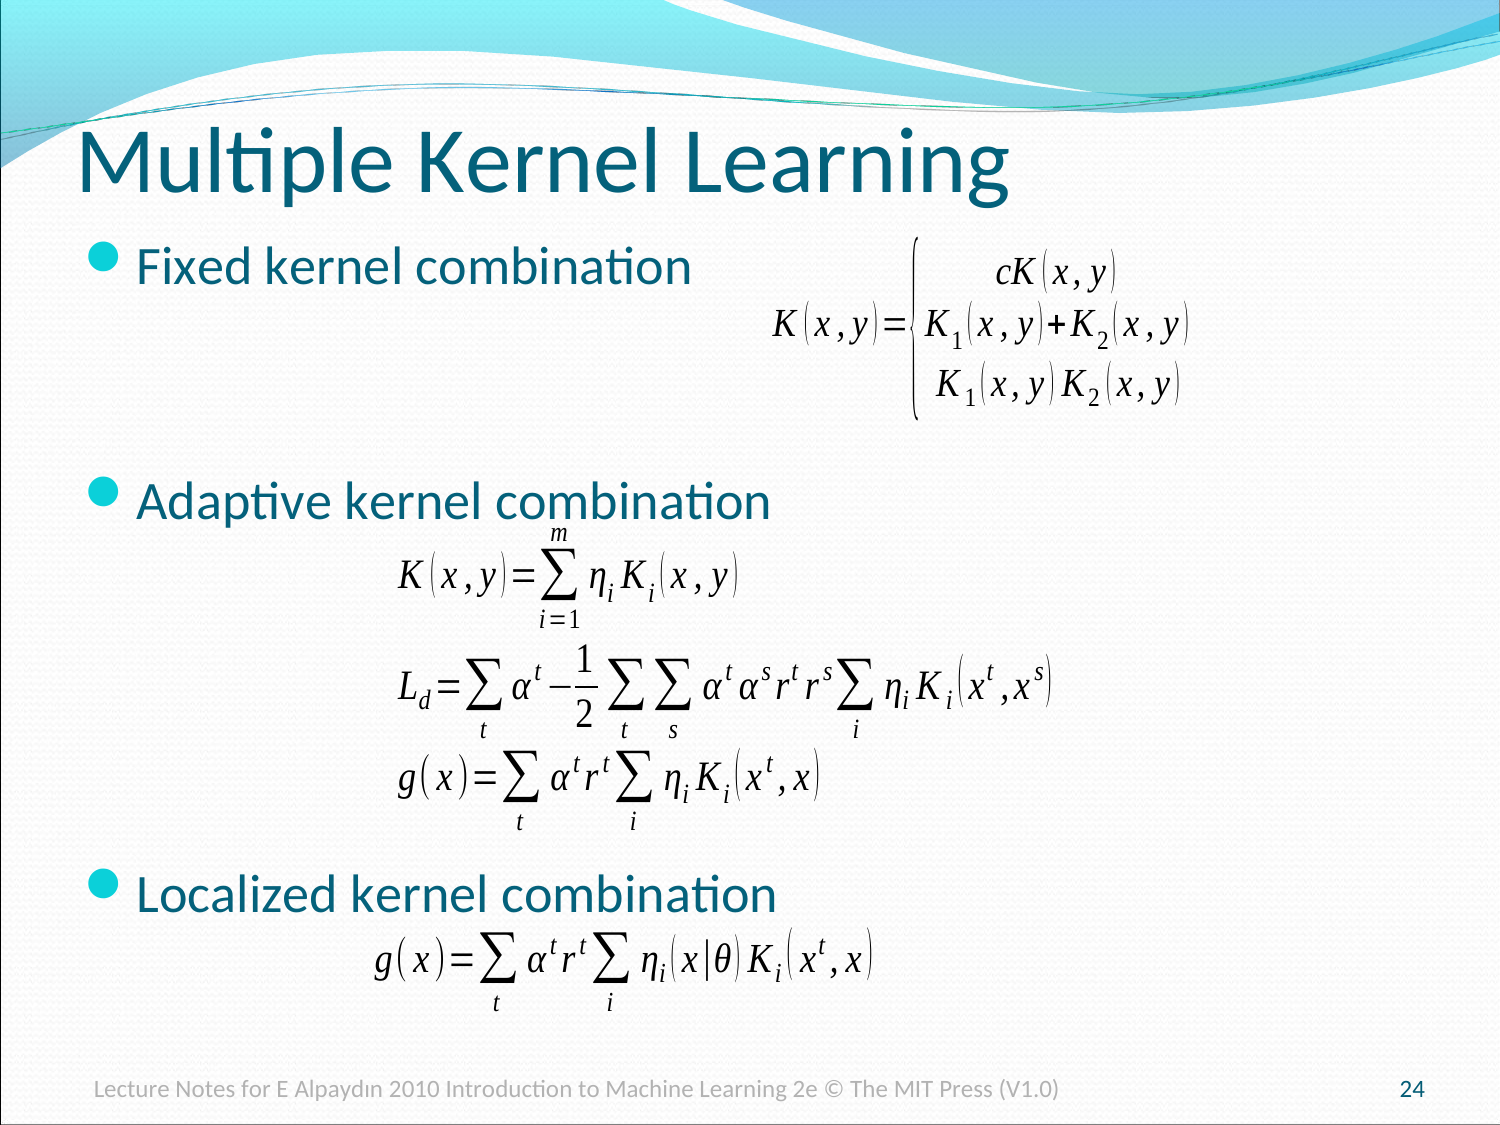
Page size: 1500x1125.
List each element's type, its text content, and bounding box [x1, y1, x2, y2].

text_box Lecture Notes for E Alpaydın 2010 Introduction to Machine Learning 2e © The MIT Press (V1.0) [93, 1042, 1254, 1103]
picture [0, 0, 1500, 1125]
text_box <number> [1299, 1042, 1426, 1103]
text_box [761, 234, 1208, 422]
chart [386, 515, 1070, 837]
chart [363, 925, 886, 1017]
title Multiple Kernel Learning [75, 90, 1426, 211]
text_box Fixed kernel combination Adaptive kernel combination Localized kernel combination [70, 222, 1421, 943]
